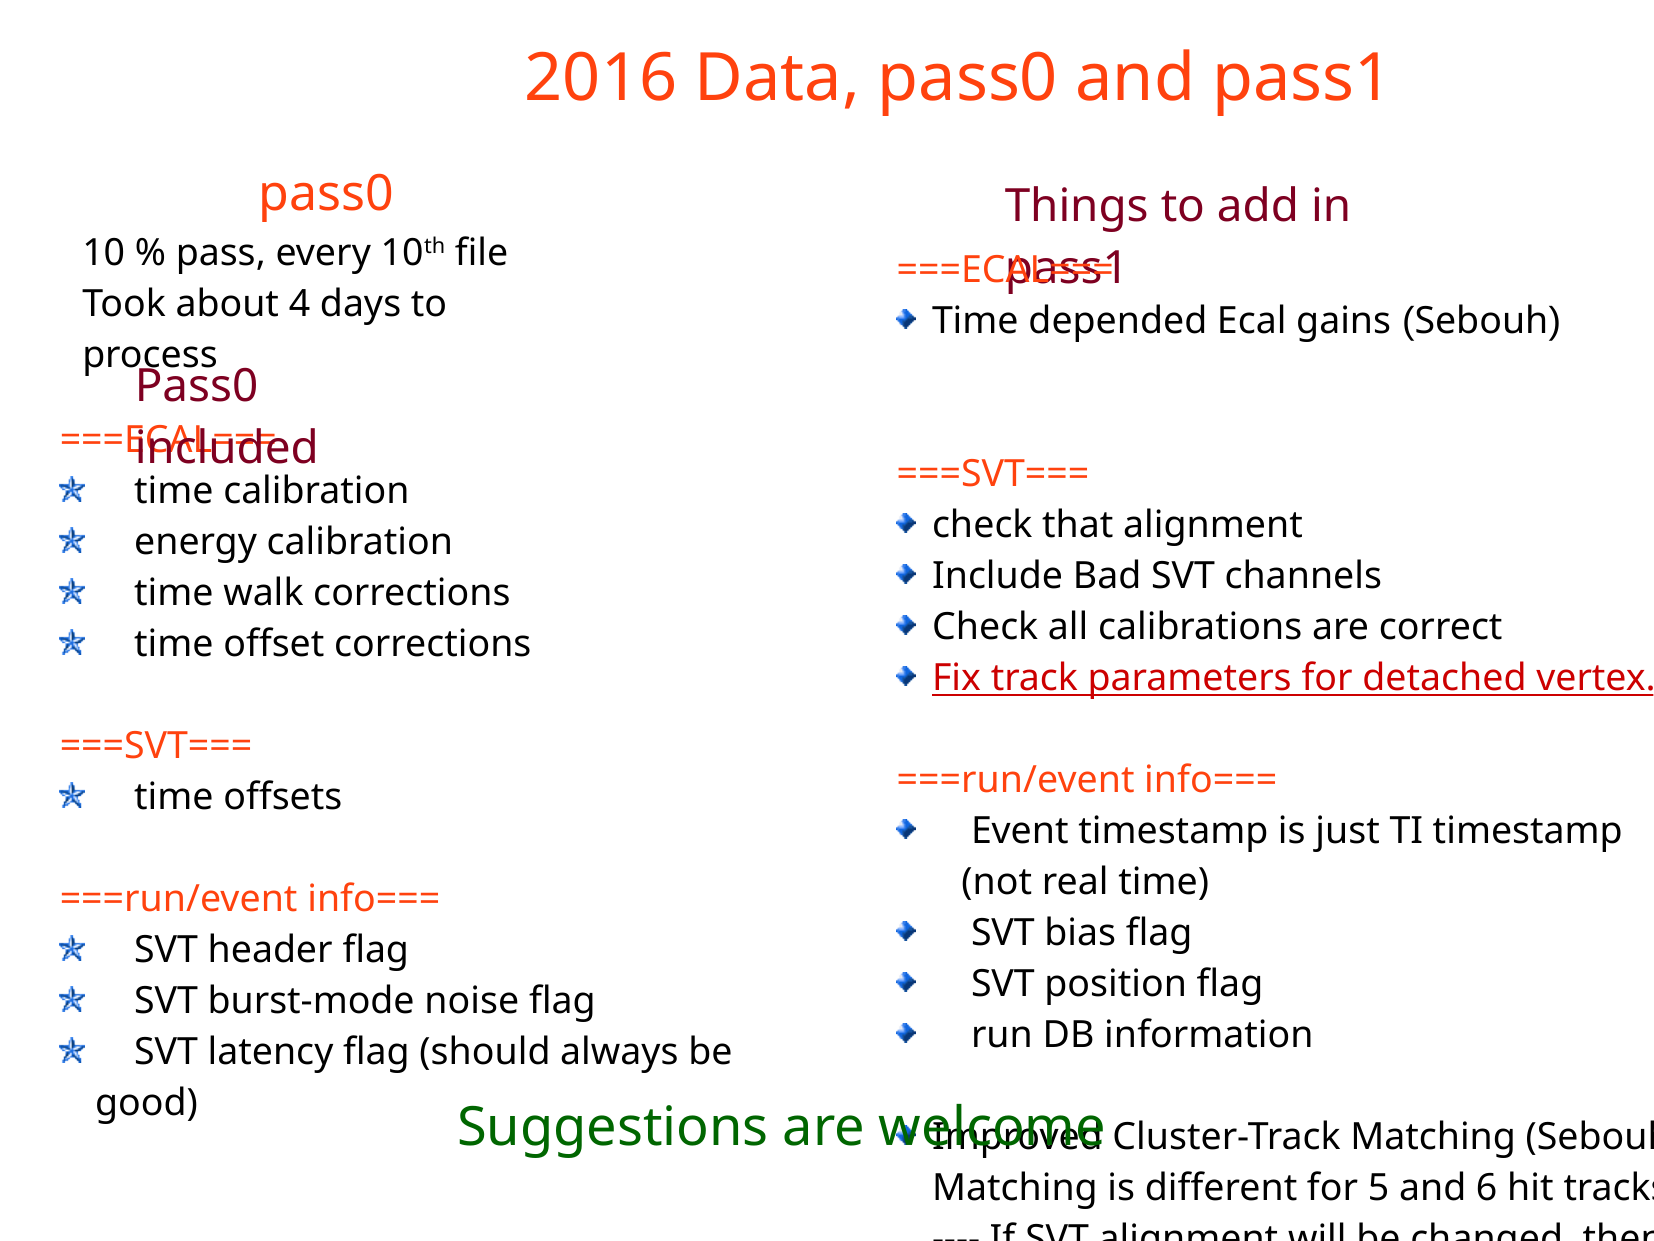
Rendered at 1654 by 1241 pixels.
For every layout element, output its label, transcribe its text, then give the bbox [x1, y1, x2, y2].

text_box ===ECAL=== Time depended Ecal gains (Sebouh) ===SVT=== check that alignment Include Bad SVT channels Check all calibrations are correct Fix track parameters for detached vertex. ===run/event info=== Event timestamp is just TI timestamp (not real time) SVT bias flag SVT position flag run DB information Improved Cluster-Track Matching (Sebouh) Matching is different for 5 and 6 hit tracks. ---- If SVT alignment will be changed, then matching should be recalculated [881, 235, 1637, 1060]
text_box Things to add in pass1 [990, 165, 1444, 227]
picture [59, 1037, 85, 1063]
text_box Suggestions are welcome [442, 1080, 1036, 1151]
text_box 2016 Data, pass0 and pass1 [510, 22, 1281, 106]
text_box Pass0 included [120, 345, 436, 407]
text_box pass0 10 % pass, every 10th file Took about 4 days to process [67, 150, 586, 297]
text_box ===ECAL=== time calibration energy calibration time walk corrections time offset corrections ===SVT=== time offsets ===run/event info=== SVT header flag SVT burst-mode noise flag SVT latency flag (should always be good) [45, 405, 796, 1011]
